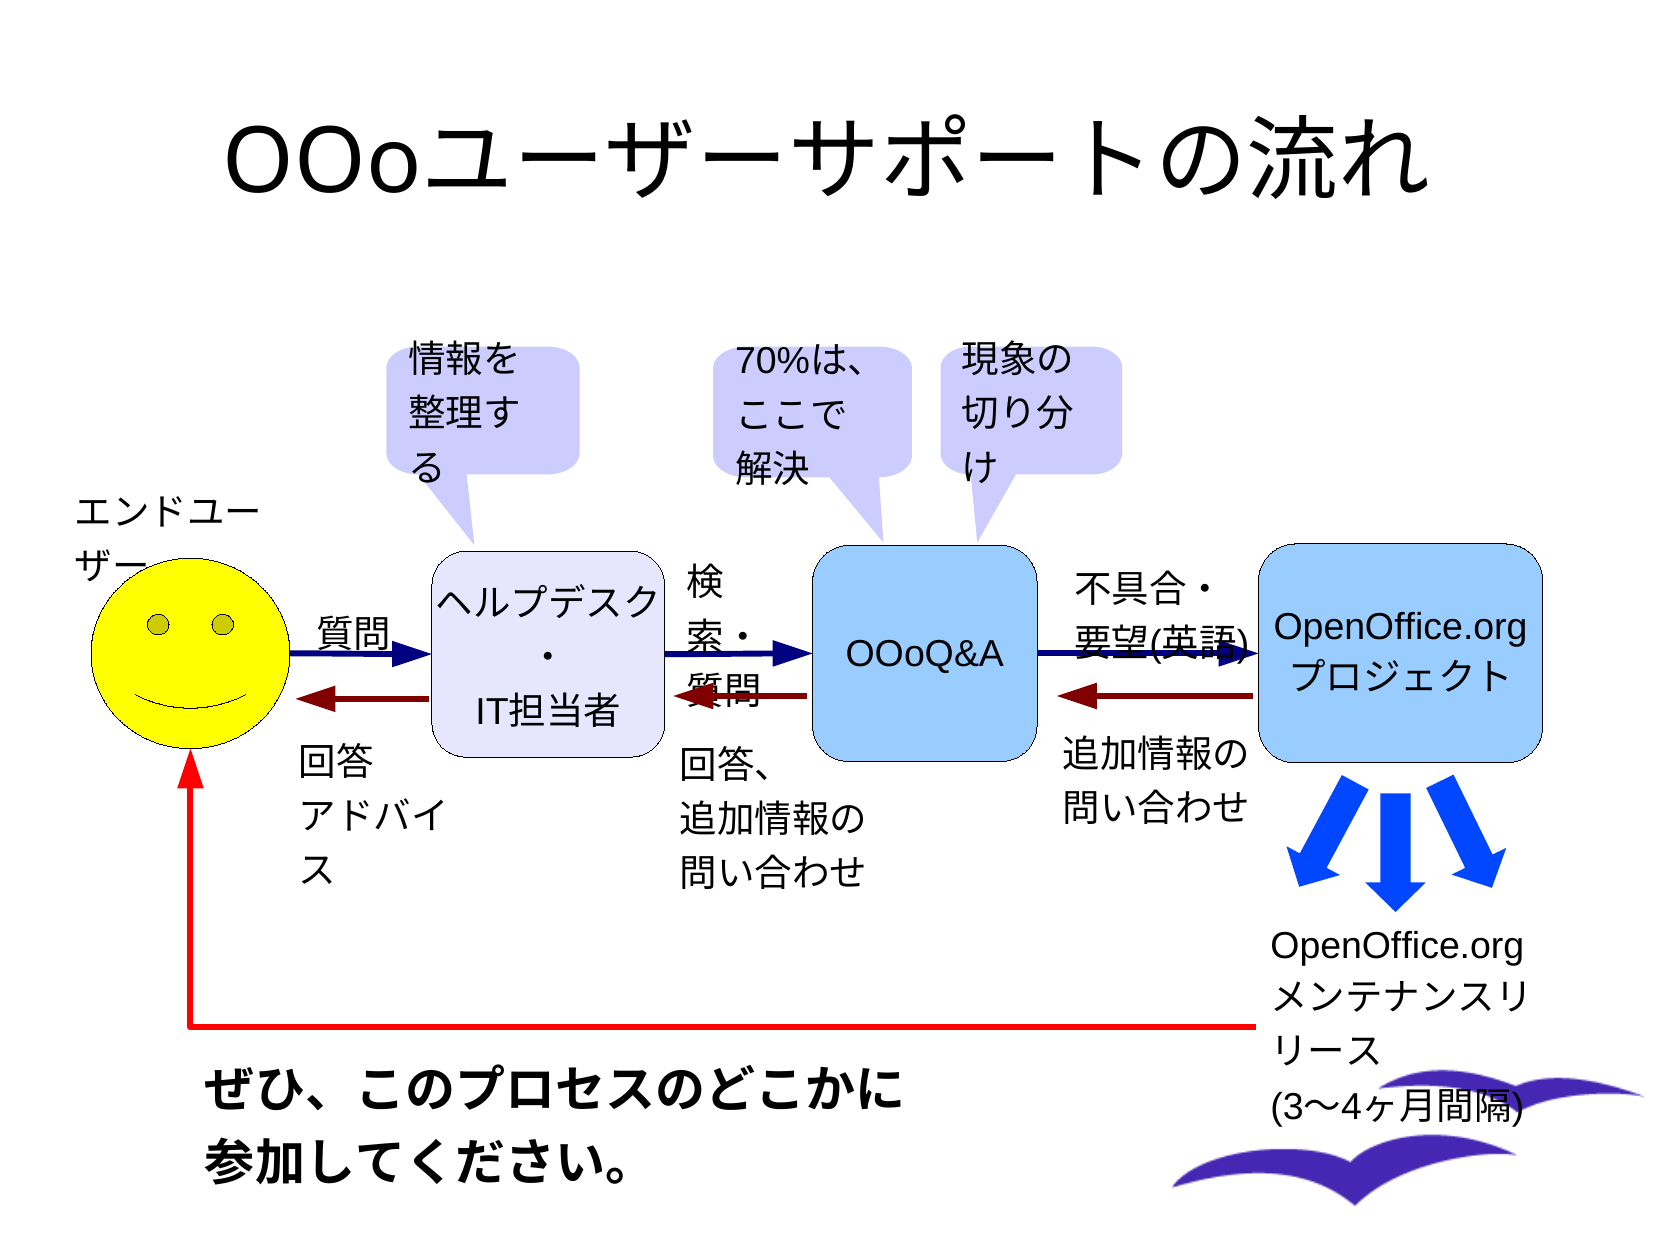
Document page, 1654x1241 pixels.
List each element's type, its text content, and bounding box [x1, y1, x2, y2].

text_box OpenOffice.org メンテナンスリリース (3～4ヶ月間隔) [1255, 917, 1611, 1055]
text_box 追加情報の 問い合わせ [1047, 716, 1265, 807]
text_box 70%は、 ここで 解決 [713, 346, 912, 543]
text_box 情報を 整理する [386, 346, 580, 546]
text_box [1365, 793, 1426, 912]
text_box 現象の切り分け [1042, 348, 1054, 367]
text_box 検索・質問 [672, 544, 804, 673]
text_box ぜひ、このプロセスのどこかに 参加してください。 [190, 1042, 1057, 1158]
text_box 不具合・ 要望(英語) [1059, 551, 1293, 646]
text_box [1286, 775, 1369, 887]
text_box [91, 558, 290, 749]
text_box ヘルプデスク ・ IT担当者 [431, 551, 665, 758]
text_box OOoQ&A [812, 545, 1038, 762]
text_box 現象の切り分け [940, 346, 1123, 543]
text_box OpenOffice.org プロジェクト [1258, 543, 1543, 763]
text_box 質問 [301, 596, 430, 649]
picture [1167, 1062, 1654, 1211]
text_box 回答 アドバイス [284, 724, 495, 815]
text_box エンドユーザー [59, 474, 347, 527]
text_box 回答、 追加情報の 問い合わせ [664, 727, 904, 855]
title OOoユーザーサポートの流れ [82, 104, 1571, 202]
text_box [1426, 774, 1507, 888]
